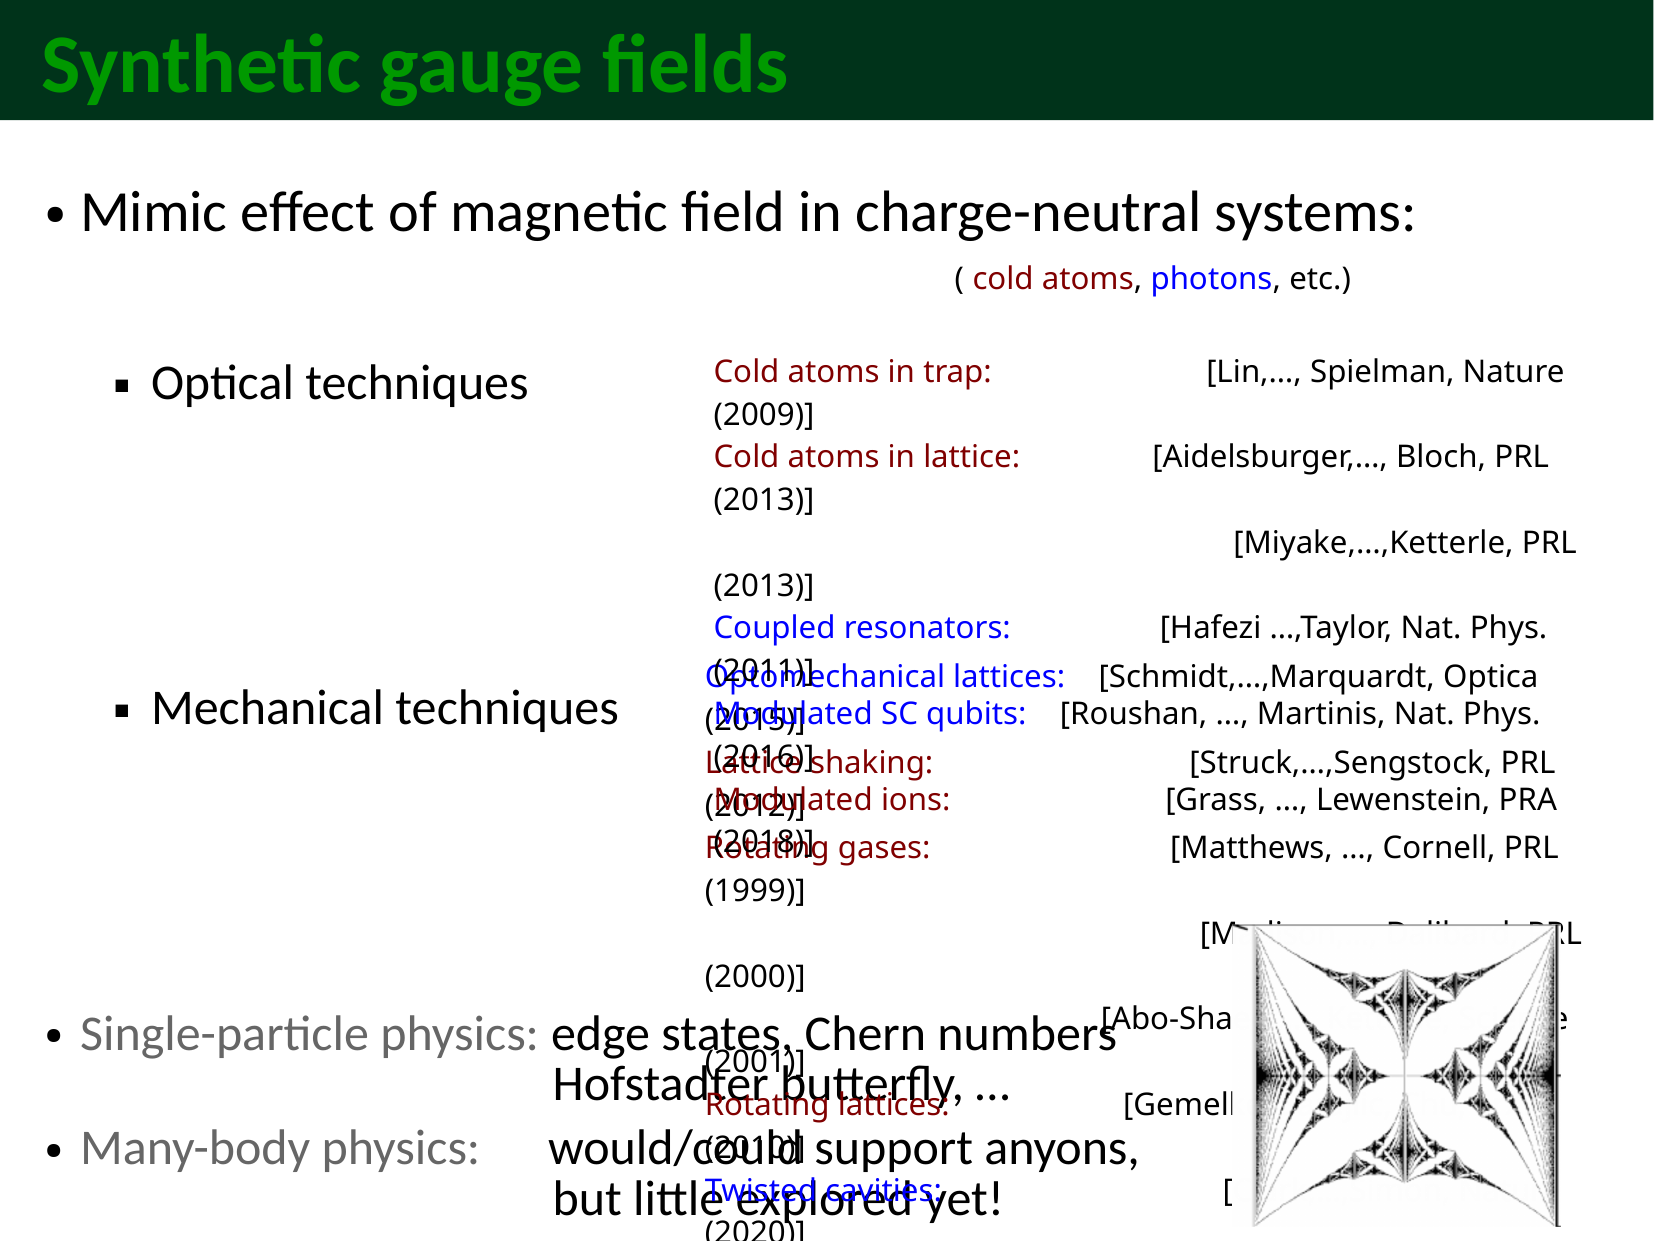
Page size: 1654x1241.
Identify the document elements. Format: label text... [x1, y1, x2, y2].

picture [1232, 924, 1561, 1227]
text_box Synthetic gauge fields [26, 1, 1515, 126]
text_box Mimic effect of magnetic field in charge-neutral systems: ( cold atoms, photons, etc.) Optical techniques Mechanical techniques Single-particle physics: edge states, Chern numbers Hofstadter butterfly, … Many-body physics: would/could support anyons, but little explored yet! [30, 180, 1654, 1235]
text_box Optomechanical lattices: [Schmidt,…,Marquardt, Optica (2015)] Lattice shaking: [Struck,…,Sengstock, PRL (2012)] Rotating gases: [Matthews, …, Cornell, PRL (1999)] [Madison,…, Dalibard, PRL (2000)] [Abo-Shaeer,…, Ketterle, Science (2001)] Rotating lattices: [Gemelke, Sarajlic, Chu, arXiv, (2010)] Twisted cavities: [Clark,…,Simon, Nature (2020)] [690, 647, 1636, 925]
picture [1154, 369, 1654, 811]
text_box Cold atoms in trap: [Lin,…, Spielman, Nature (2009)] Cold atoms in lattice: [Aidelsburger,…, Bloch, PRL (2013)] [Miyake,…,Ketterle, PRL (2013)] Coupled resonators: [Hafezi …,Taylor, Nat. Phys. (2011)] Modulated SC qubits: [Roushan, …, Martinis, Nat. Phys. (2016)] Modulated ions: [Grass, …, Lewenstein, PRA (2018)] [698, 341, 1642, 582]
